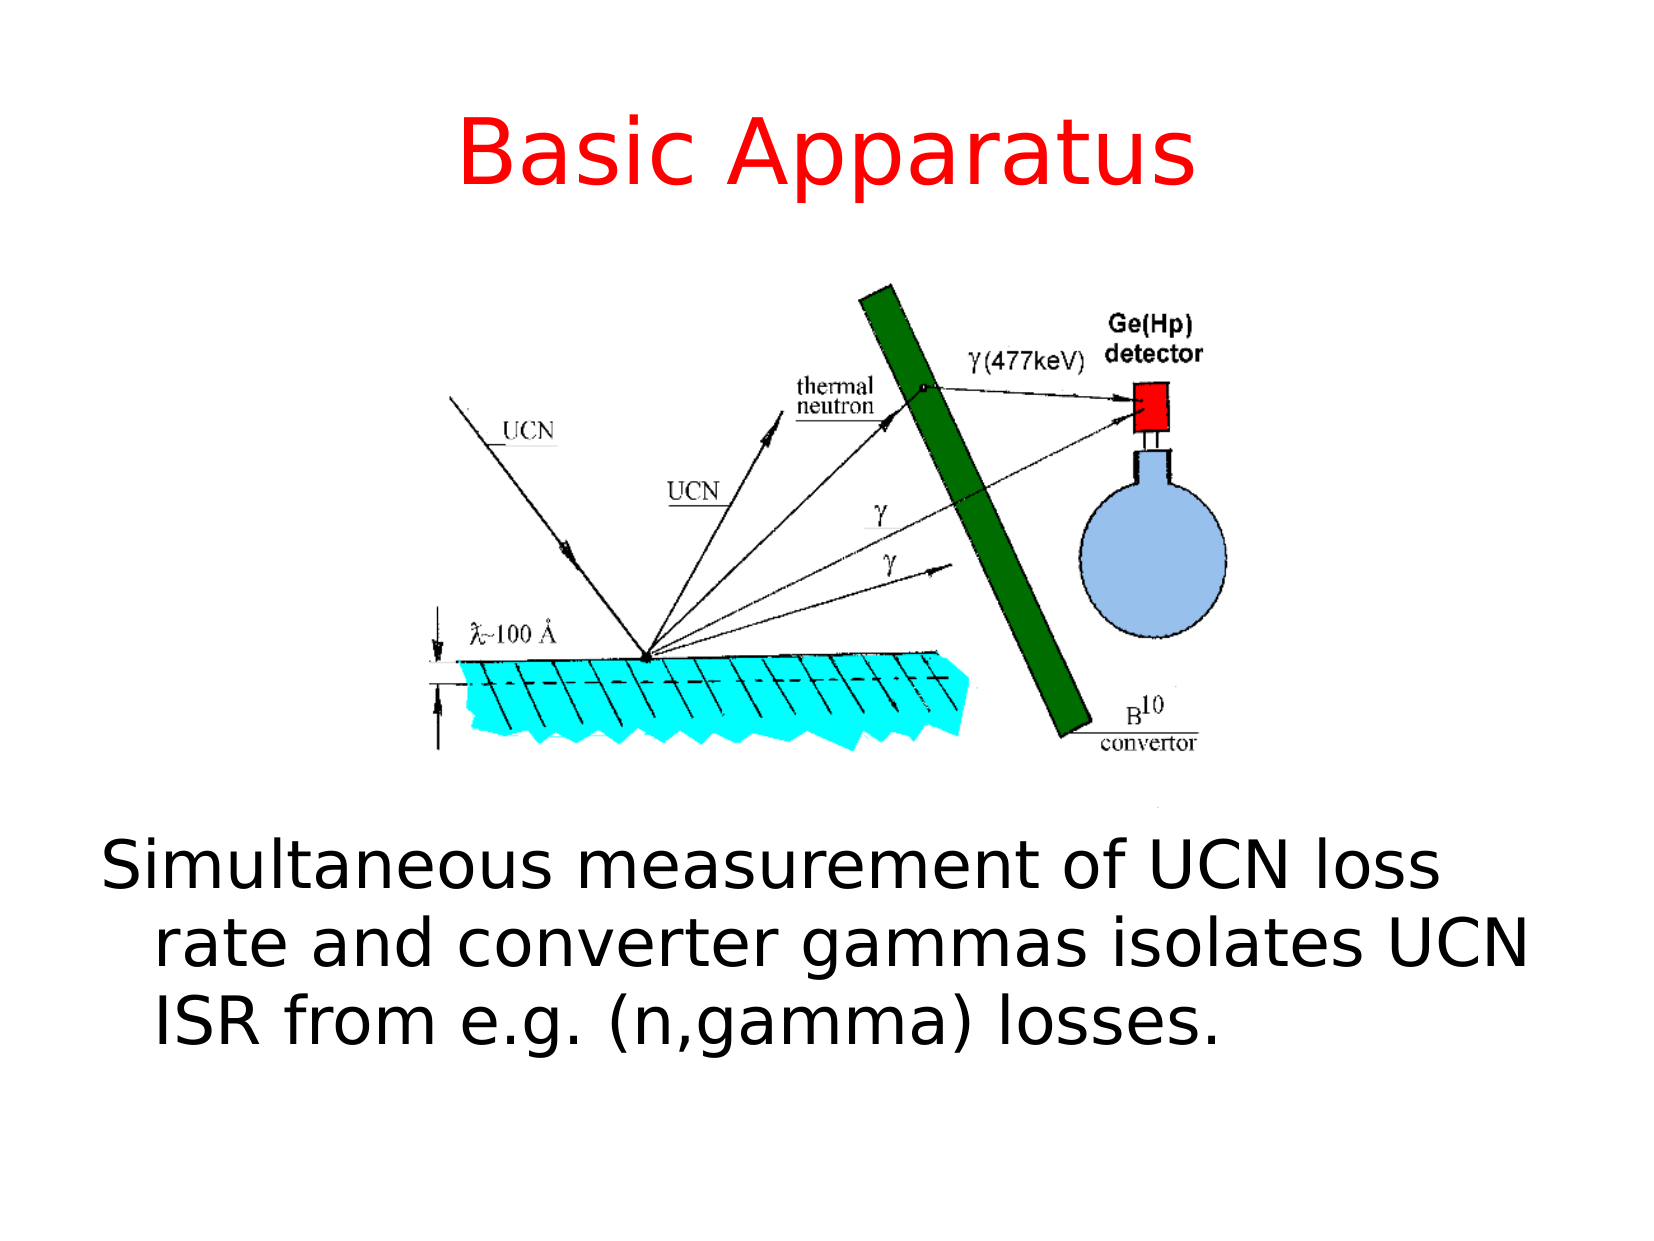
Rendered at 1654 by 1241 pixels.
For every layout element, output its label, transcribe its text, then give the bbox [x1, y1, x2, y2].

list Simultaneous measurement of UCN loss rate and converter gammas isolates UCN ISR from e.g. (n,gamma) losses. [82, 826, 1571, 1094]
picture [325, 250, 1333, 826]
title Basic Apparatus [82, 56, 1571, 250]
